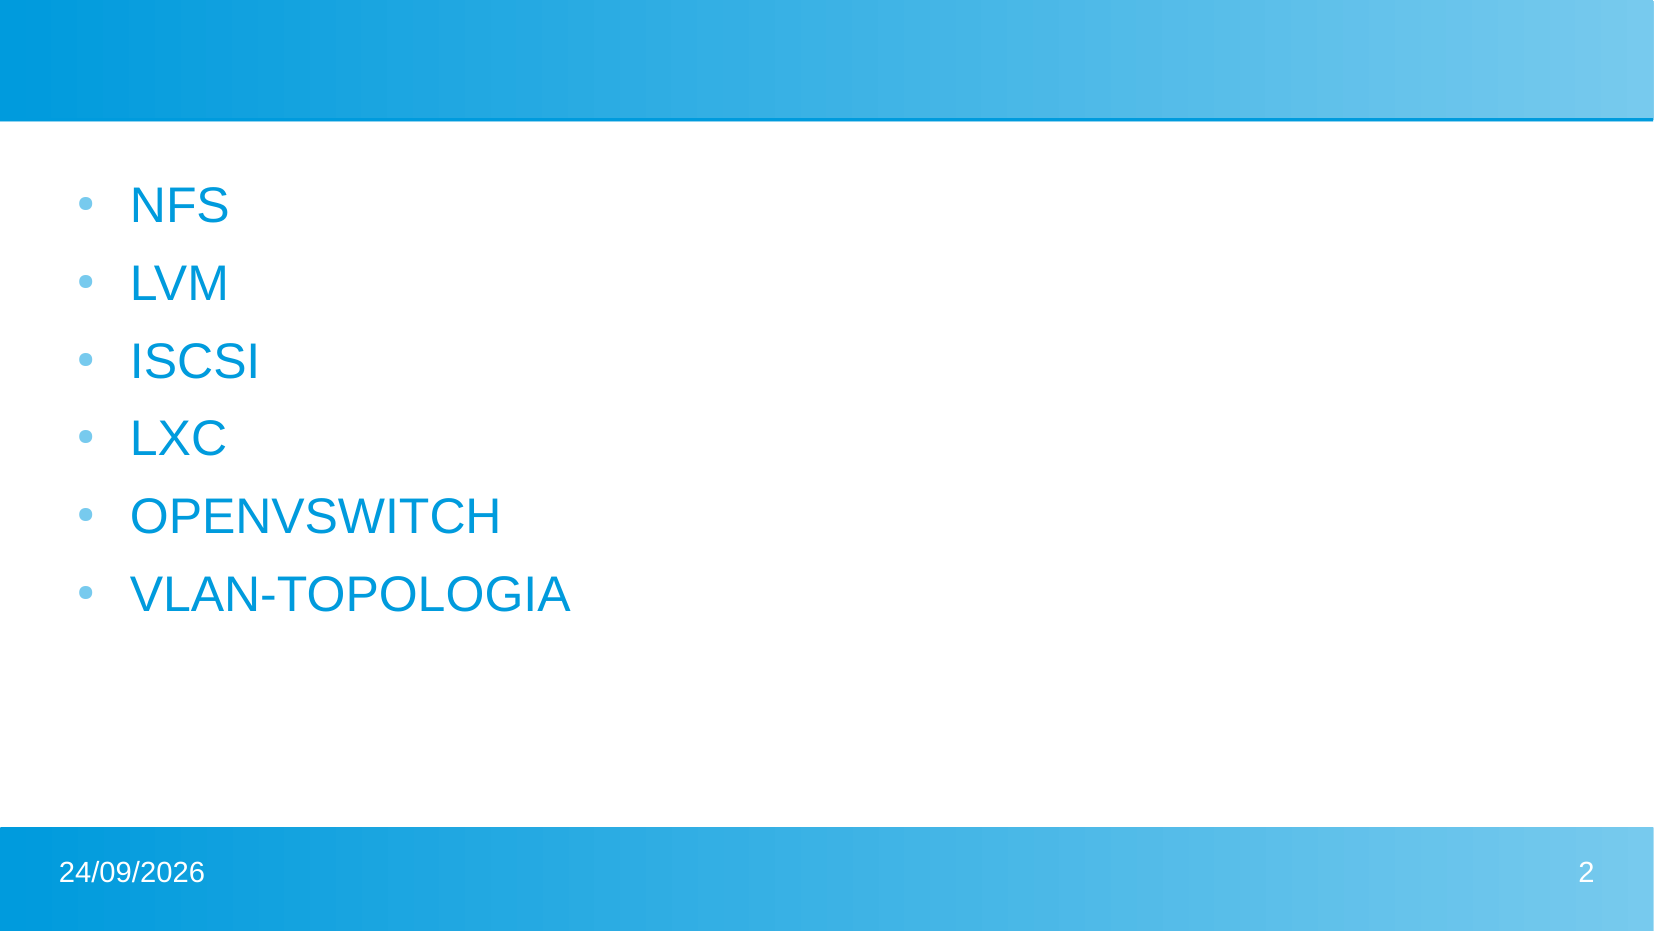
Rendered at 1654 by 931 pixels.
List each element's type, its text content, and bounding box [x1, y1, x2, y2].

list NFS LVM ISCSI LXC OPENVSWITCH VLAN-TOPOLOGIA [59, 177, 1595, 768]
